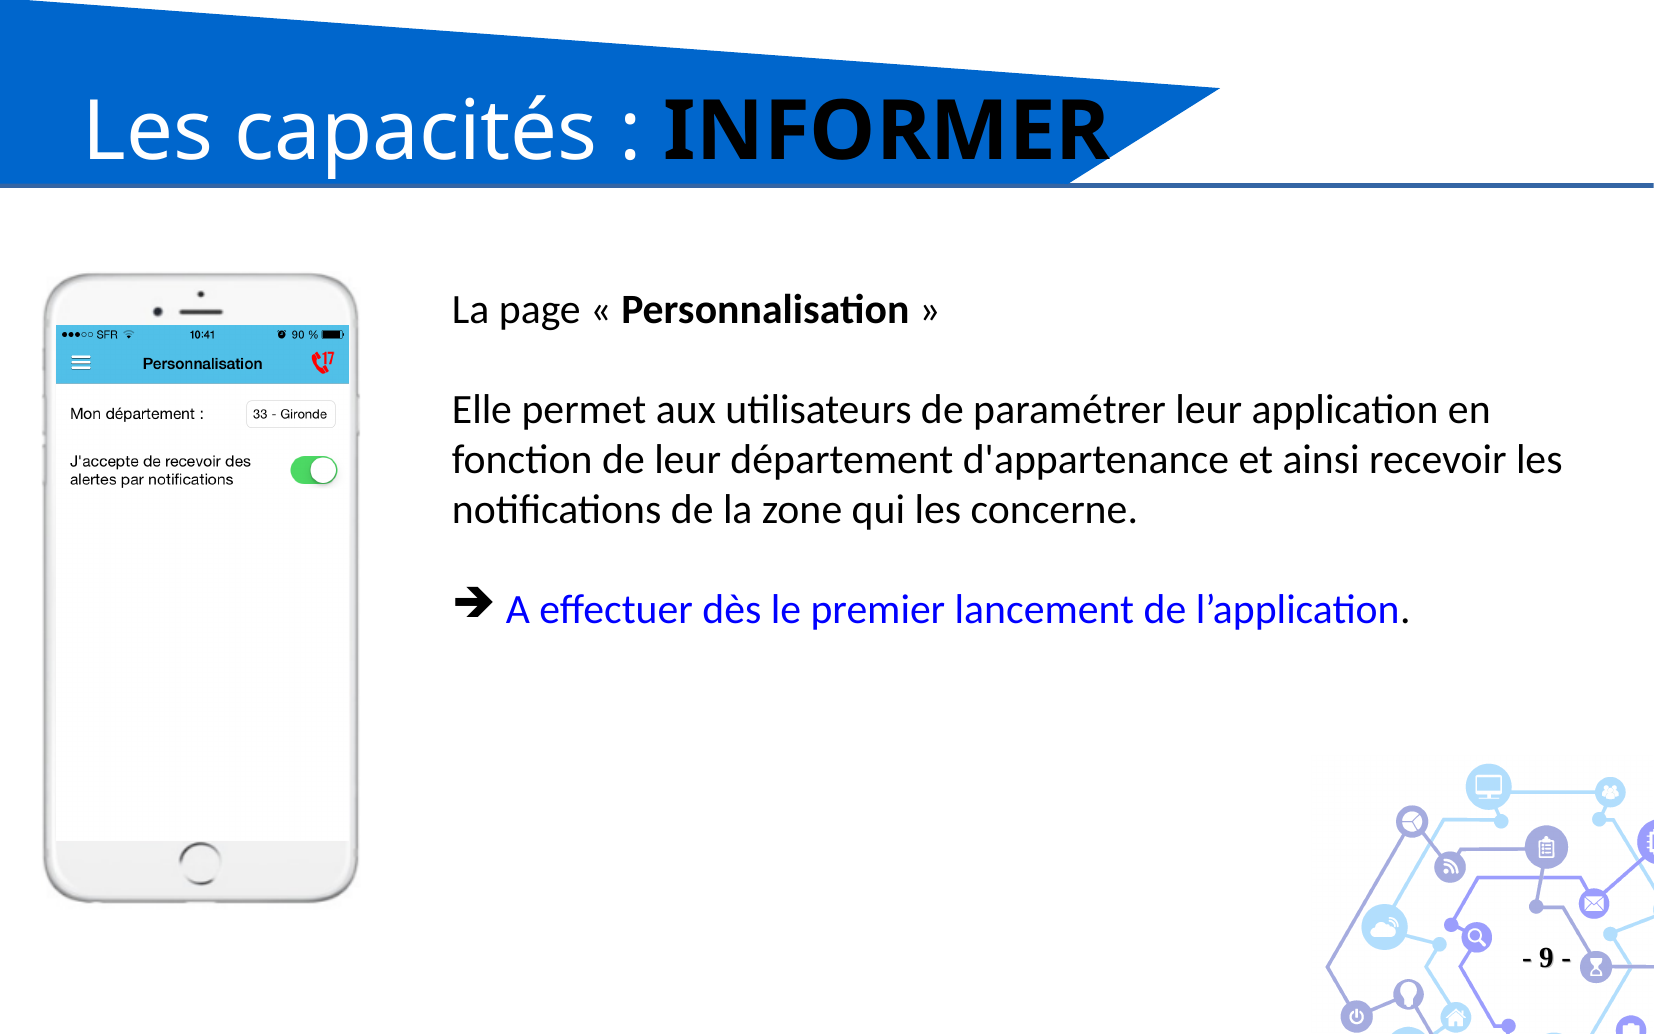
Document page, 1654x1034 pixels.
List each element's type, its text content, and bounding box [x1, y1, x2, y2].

title Les capacités : INFORMER [82, 41, 1571, 214]
text_box La page « Personnalisation » Elle permet aux utilisateurs de paramétrer leur application en fonction de leur département d'appartenance et ainsi recevoir les notifications de la zone qui les concerne. A effectuer dès le premier lancement de l’application. [437, 274, 1619, 640]
picture [41, 271, 361, 910]
